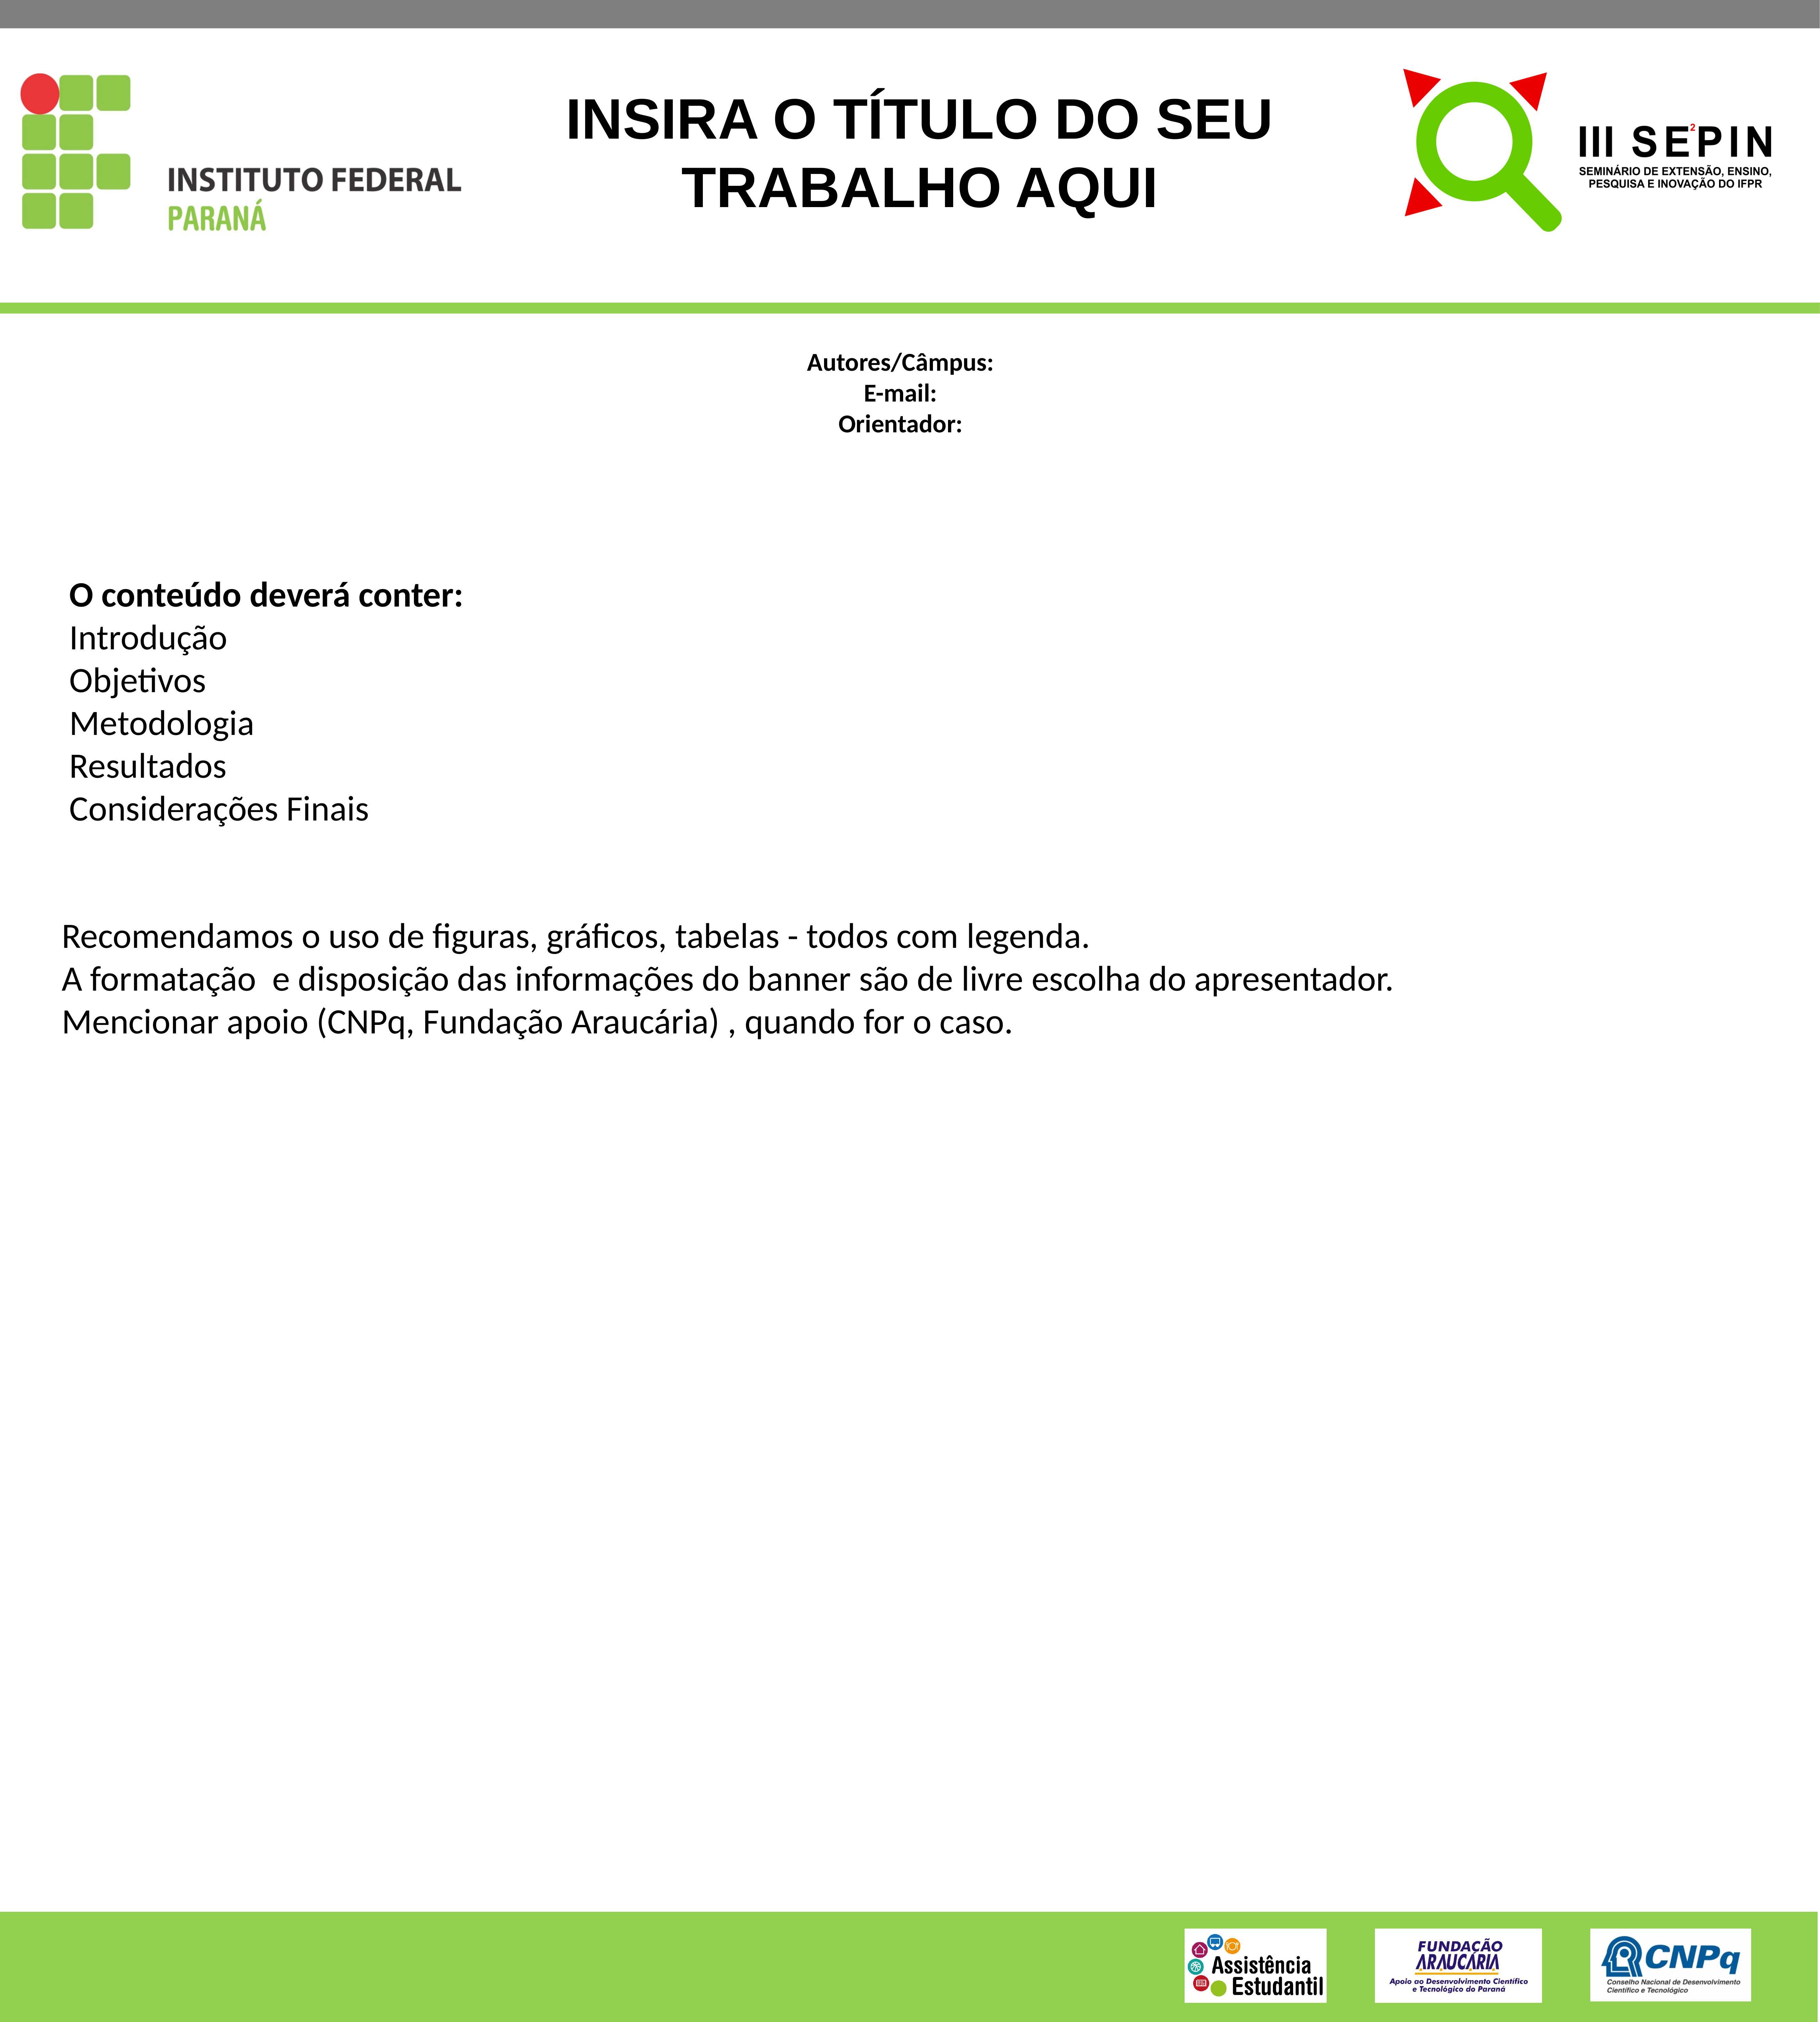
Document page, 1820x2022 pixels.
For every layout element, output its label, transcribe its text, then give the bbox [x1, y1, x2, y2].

text_box O conteúdo deverá conter: Introdução Objetivos Metodologia Resultados Considerações Finais [64, 568, 1278, 858]
text_box Autores/Câmpus: E-mail: Orientador: [34, 342, 1768, 458]
text_box [0, 303, 1820, 313]
picture [1185, 1929, 1327, 2003]
picture [1375, 1929, 1542, 2003]
picture [1590, 1929, 1751, 2001]
picture [21, 73, 461, 231]
text_box INSIRA O TÍTULO DO SEU TRABALHO AQUI [420, 73, 1419, 276]
text_box Recomendamos o uso de figuras, gráficos, tabelas - todos com legenda. A formatação e disposição das informações do banner são de livre escolha do apresentador. Mencionar apoio (CNPq, Fundação Araucária) , quando for o caso. [56, 910, 1456, 1043]
picture [1403, 68, 1771, 232]
text_box [0, 1912, 1817, 2022]
text_box [0, 0, 1820, 28]
